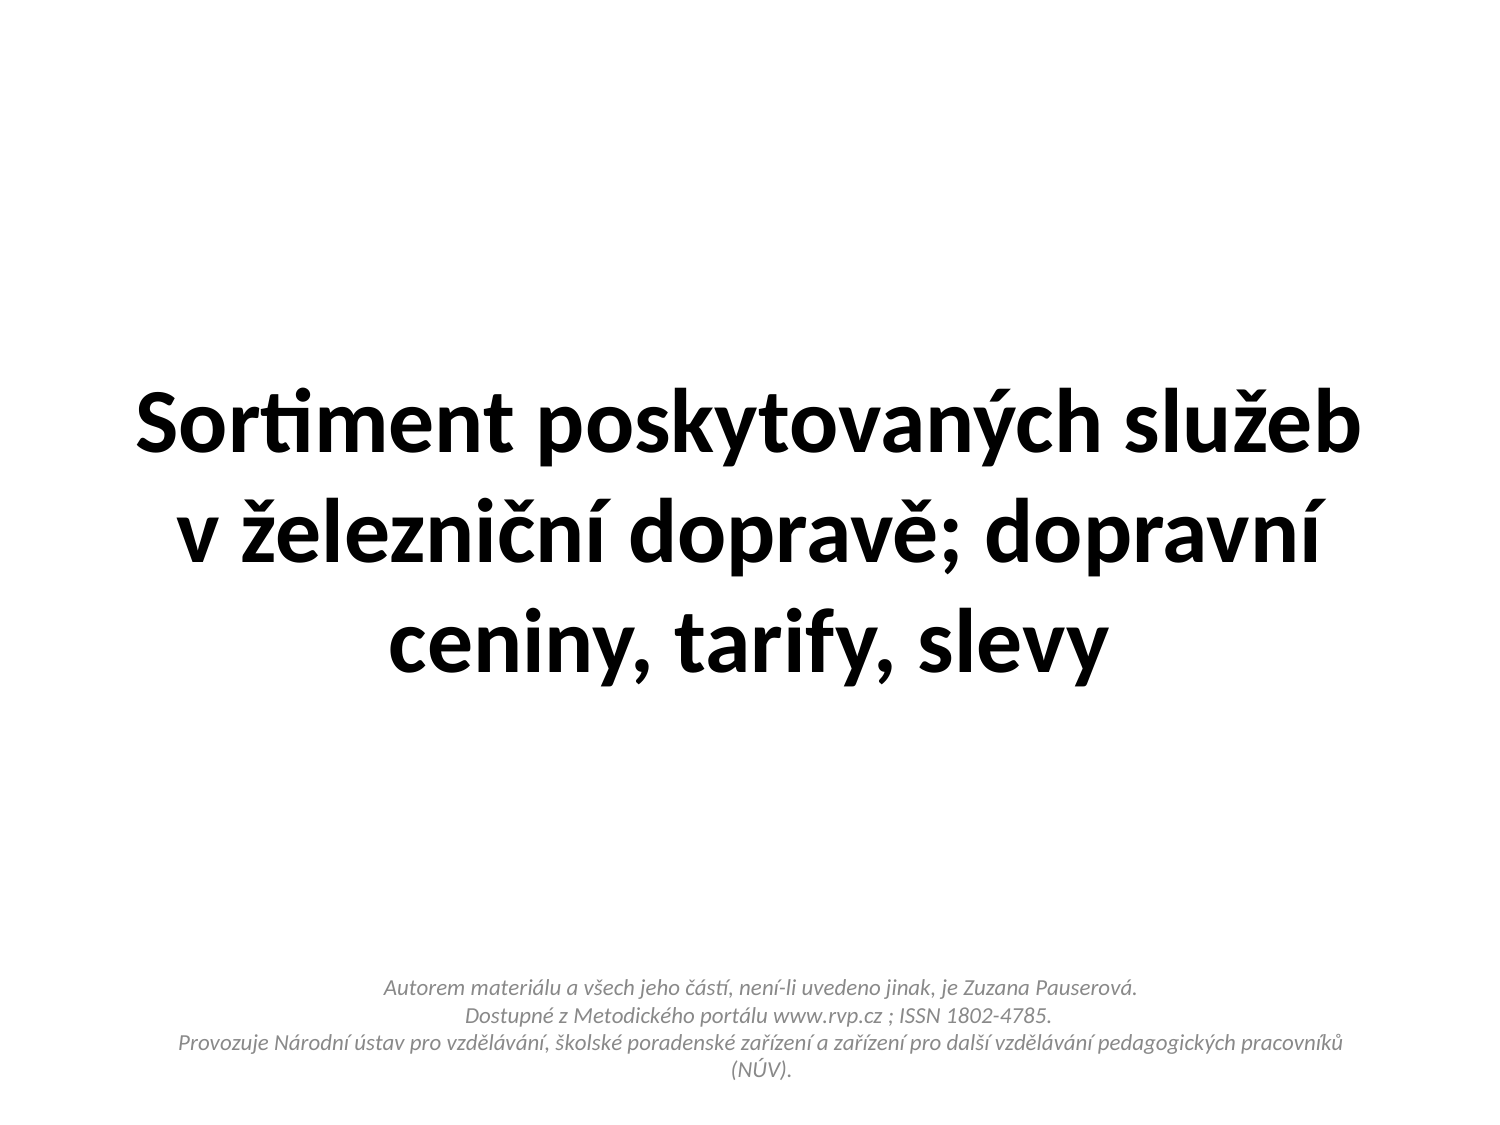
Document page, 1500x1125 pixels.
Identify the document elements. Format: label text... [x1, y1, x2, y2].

title Sortiment poskytovaných služeb v železniční dopravě; dopravní ceniny, tarify, slevy [112, 133, 1388, 808]
text_box Autorem materiálu a všech jeho částí, není-li uvedeno jinak, je Zuzana Pauserová. Dostupné z Metodického portálu www.rvp.cz ; ISSN 1802-4785. Provozuje Národní ústav pro vzdělávání, školské poradenské zařízení a zařízení pro další vzdělávání pedagogických pracovníků (NÚV). [147, 1011, 1377, 1072]
